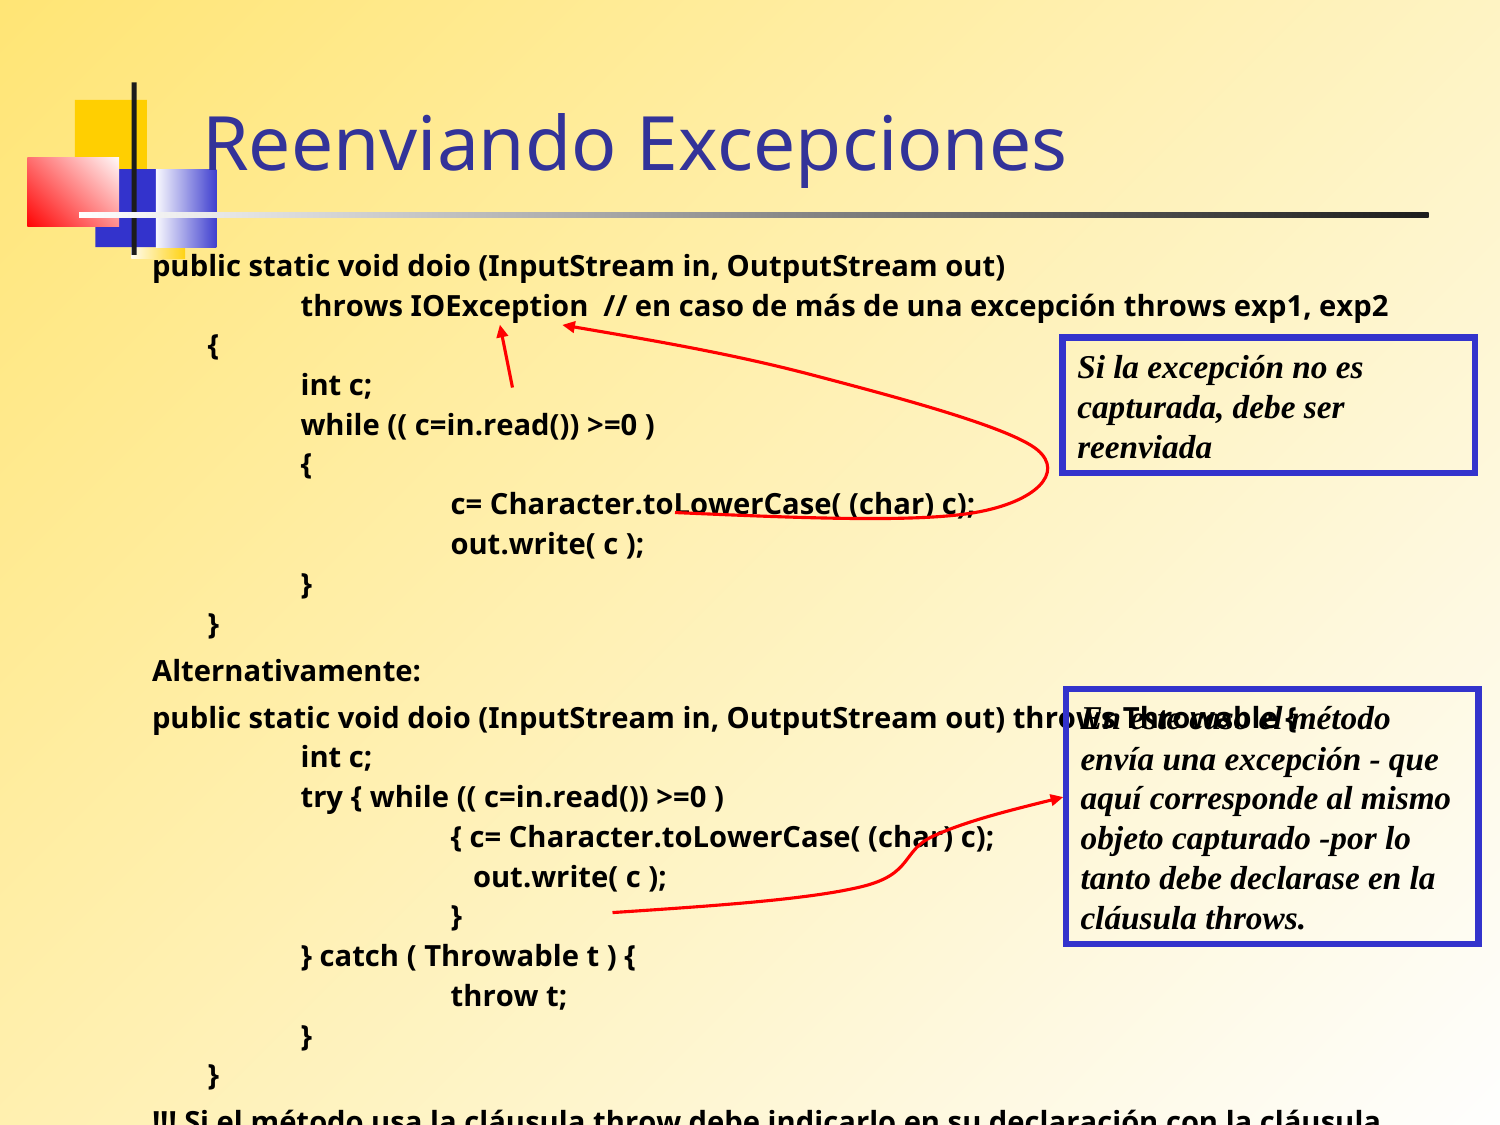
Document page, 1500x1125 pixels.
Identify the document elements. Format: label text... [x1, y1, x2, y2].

text_box Si la excepción no es capturada, debe ser reenviada [1062, 337, 1476, 473]
list public static void doio (InputStream in, OutputStream out) throws IOException // en caso de más de una excepción throws exp1, exp2 { int c; while (( c=in.read()) >=0 ) { c= Character.toLowerCase( (char) c); out.write( c ); } } Alternativamente: public static void doio (InputStream in, OutputStream out) throws Throwable { int c; try { while (( c=in.read()) >=0 ) { c= Character.toLowerCase( (char) c); out.write( c ); } } catch ( Throwable t ) { throw t; } } !!! Si el método usa la cláusula throw debe indicarlo en su declaración con la cláusula throws. [137, 237, 1450, 1079]
title Reenviando Excepciones [187, 37, 1466, 201]
text_box En este caso el método envía una excepción - que aquí corresponde al mismo objeto capturado -por lo tanto debe declarase en la cláusula throws. [1065, 688, 1479, 944]
